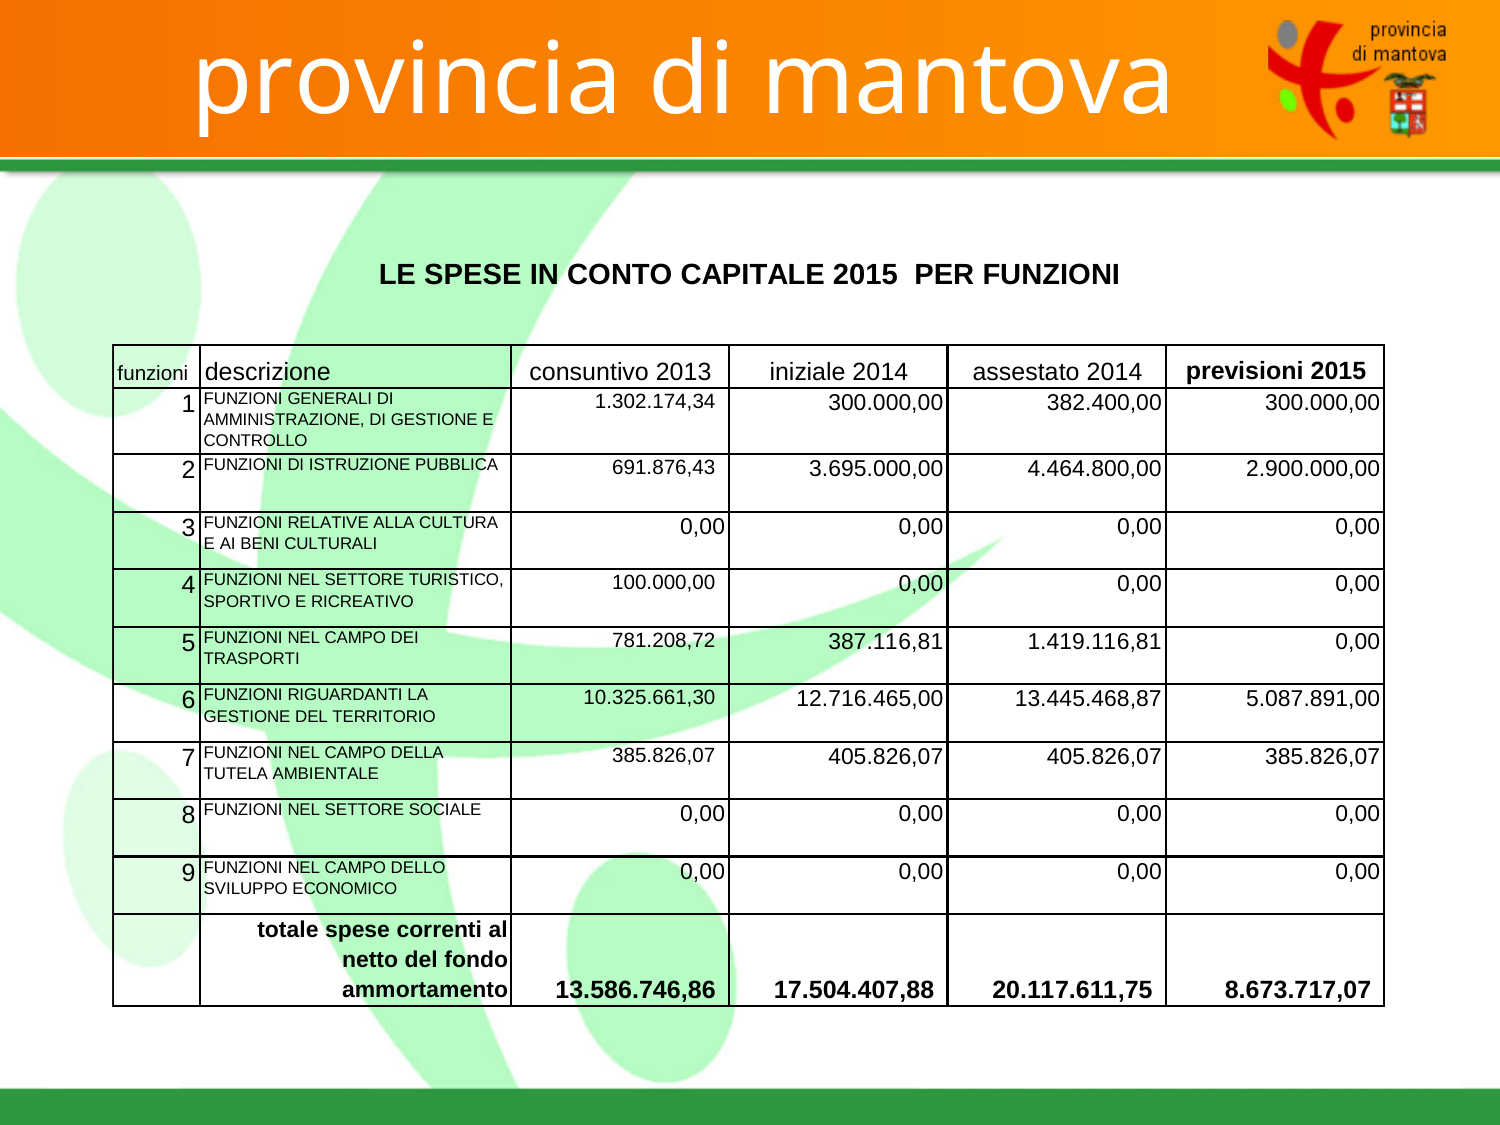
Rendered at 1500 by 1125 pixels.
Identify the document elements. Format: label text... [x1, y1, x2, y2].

picture [1267, 15, 1452, 142]
text_box provincia di mantova [176, 5, 1205, 142]
picture [0, 157, 1500, 1125]
